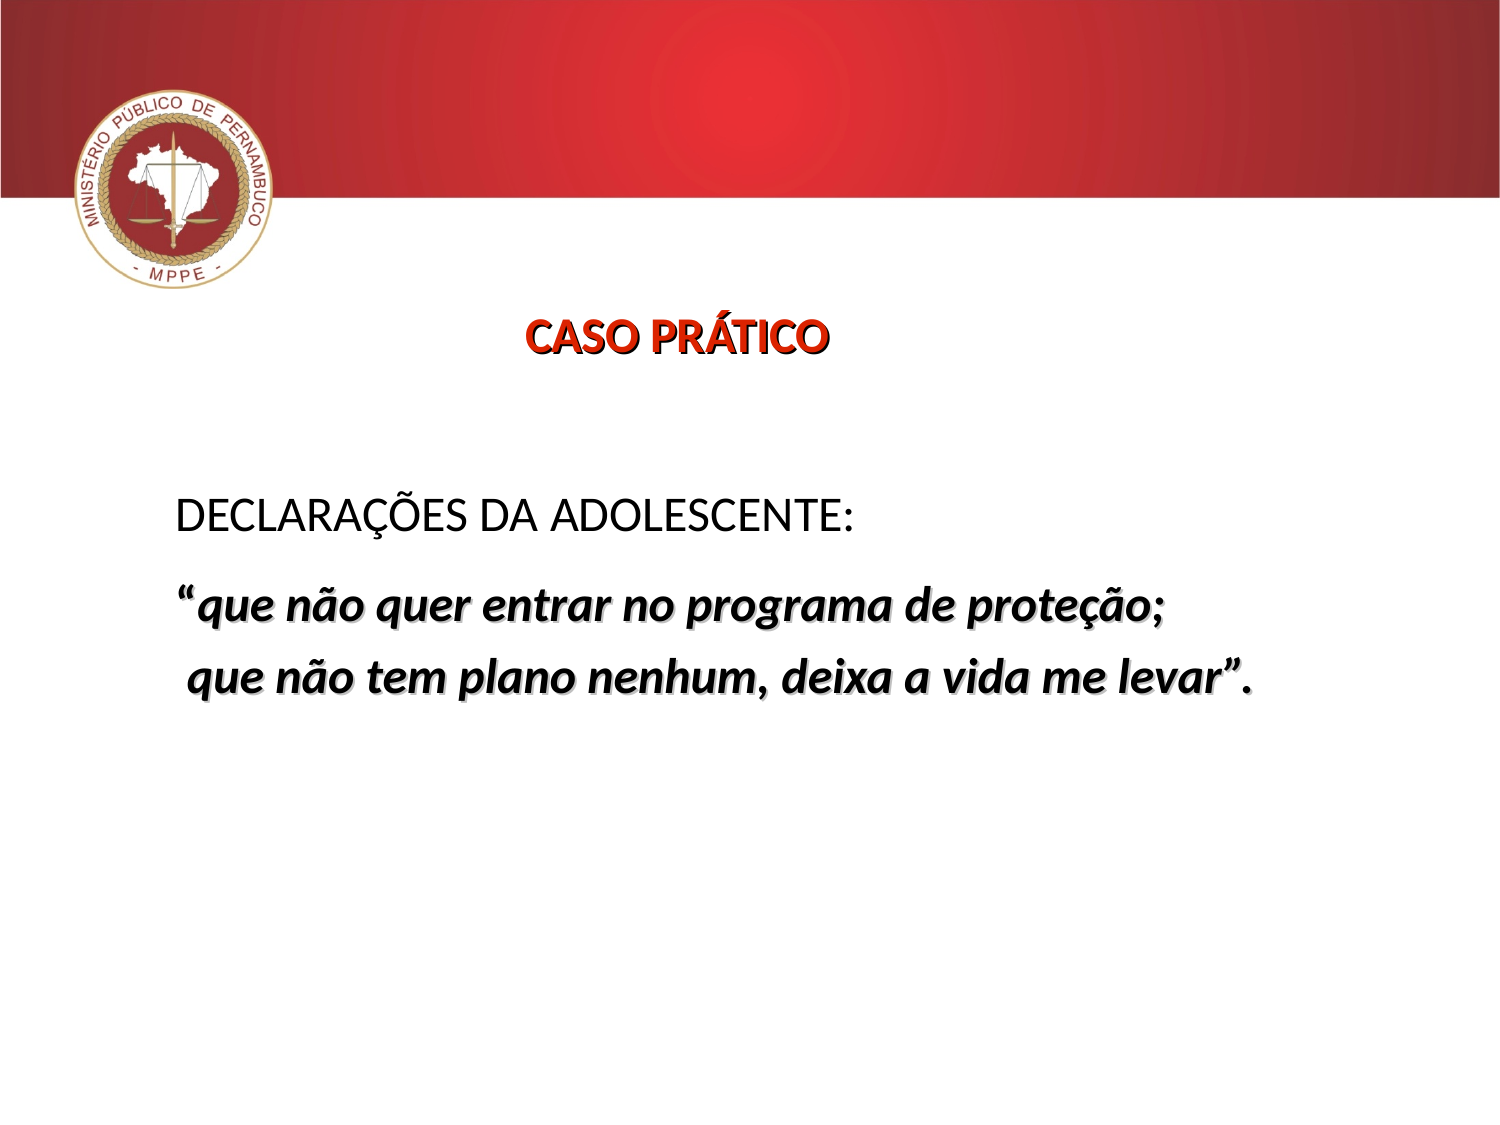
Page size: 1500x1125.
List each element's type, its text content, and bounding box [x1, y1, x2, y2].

picture [0, 0, 1500, 289]
list CASO PRÁTICO DECLARAÇÕES DA ADOLESCENTE: “que não quer entrar no programa de proteção; que não tem plano nenhum, deixa a vida me levar”. [67, 295, 1418, 1040]
